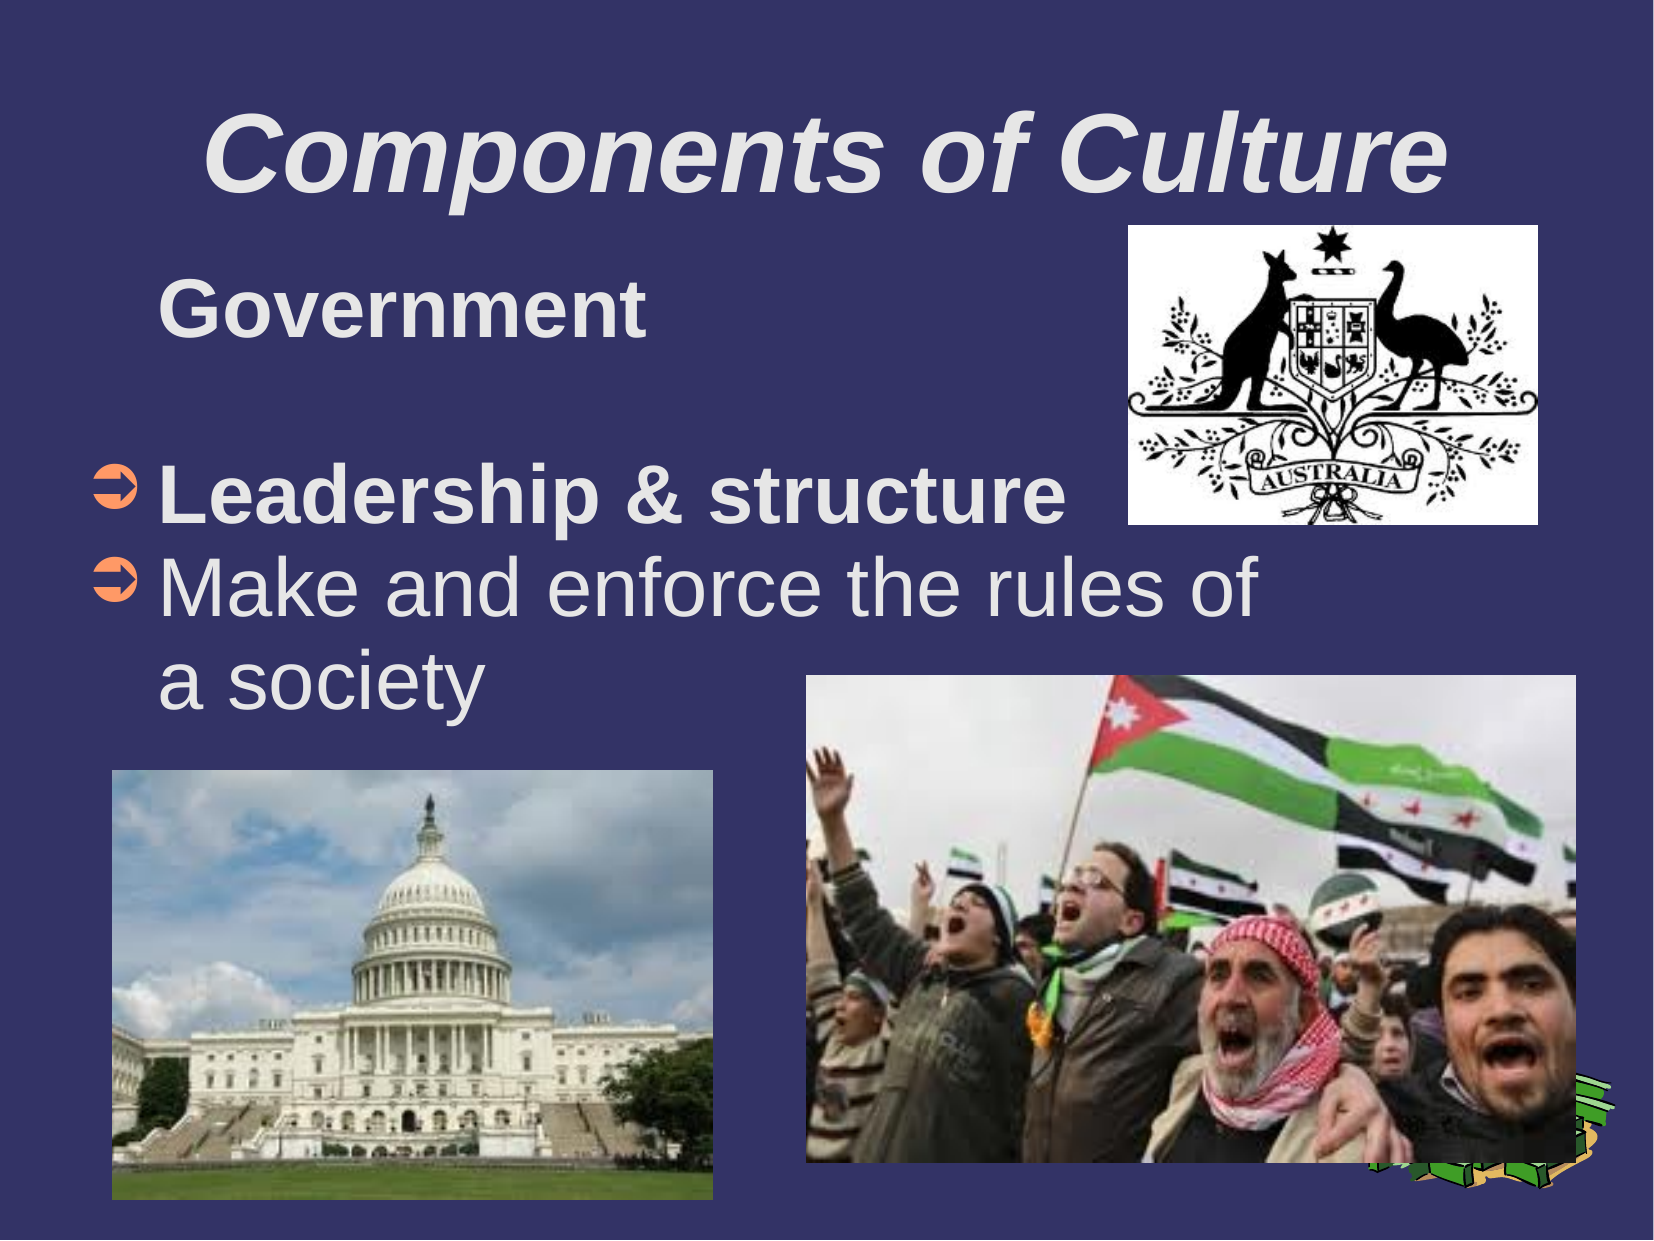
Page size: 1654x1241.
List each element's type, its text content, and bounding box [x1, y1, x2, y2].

picture [112, 770, 713, 1201]
picture [806, 675, 1576, 1163]
picture [1128, 225, 1538, 526]
title Components of Culture [82, 49, 1571, 257]
list Government Leadership & structure Make and enforce the rules of a society [75, 262, 1570, 1147]
